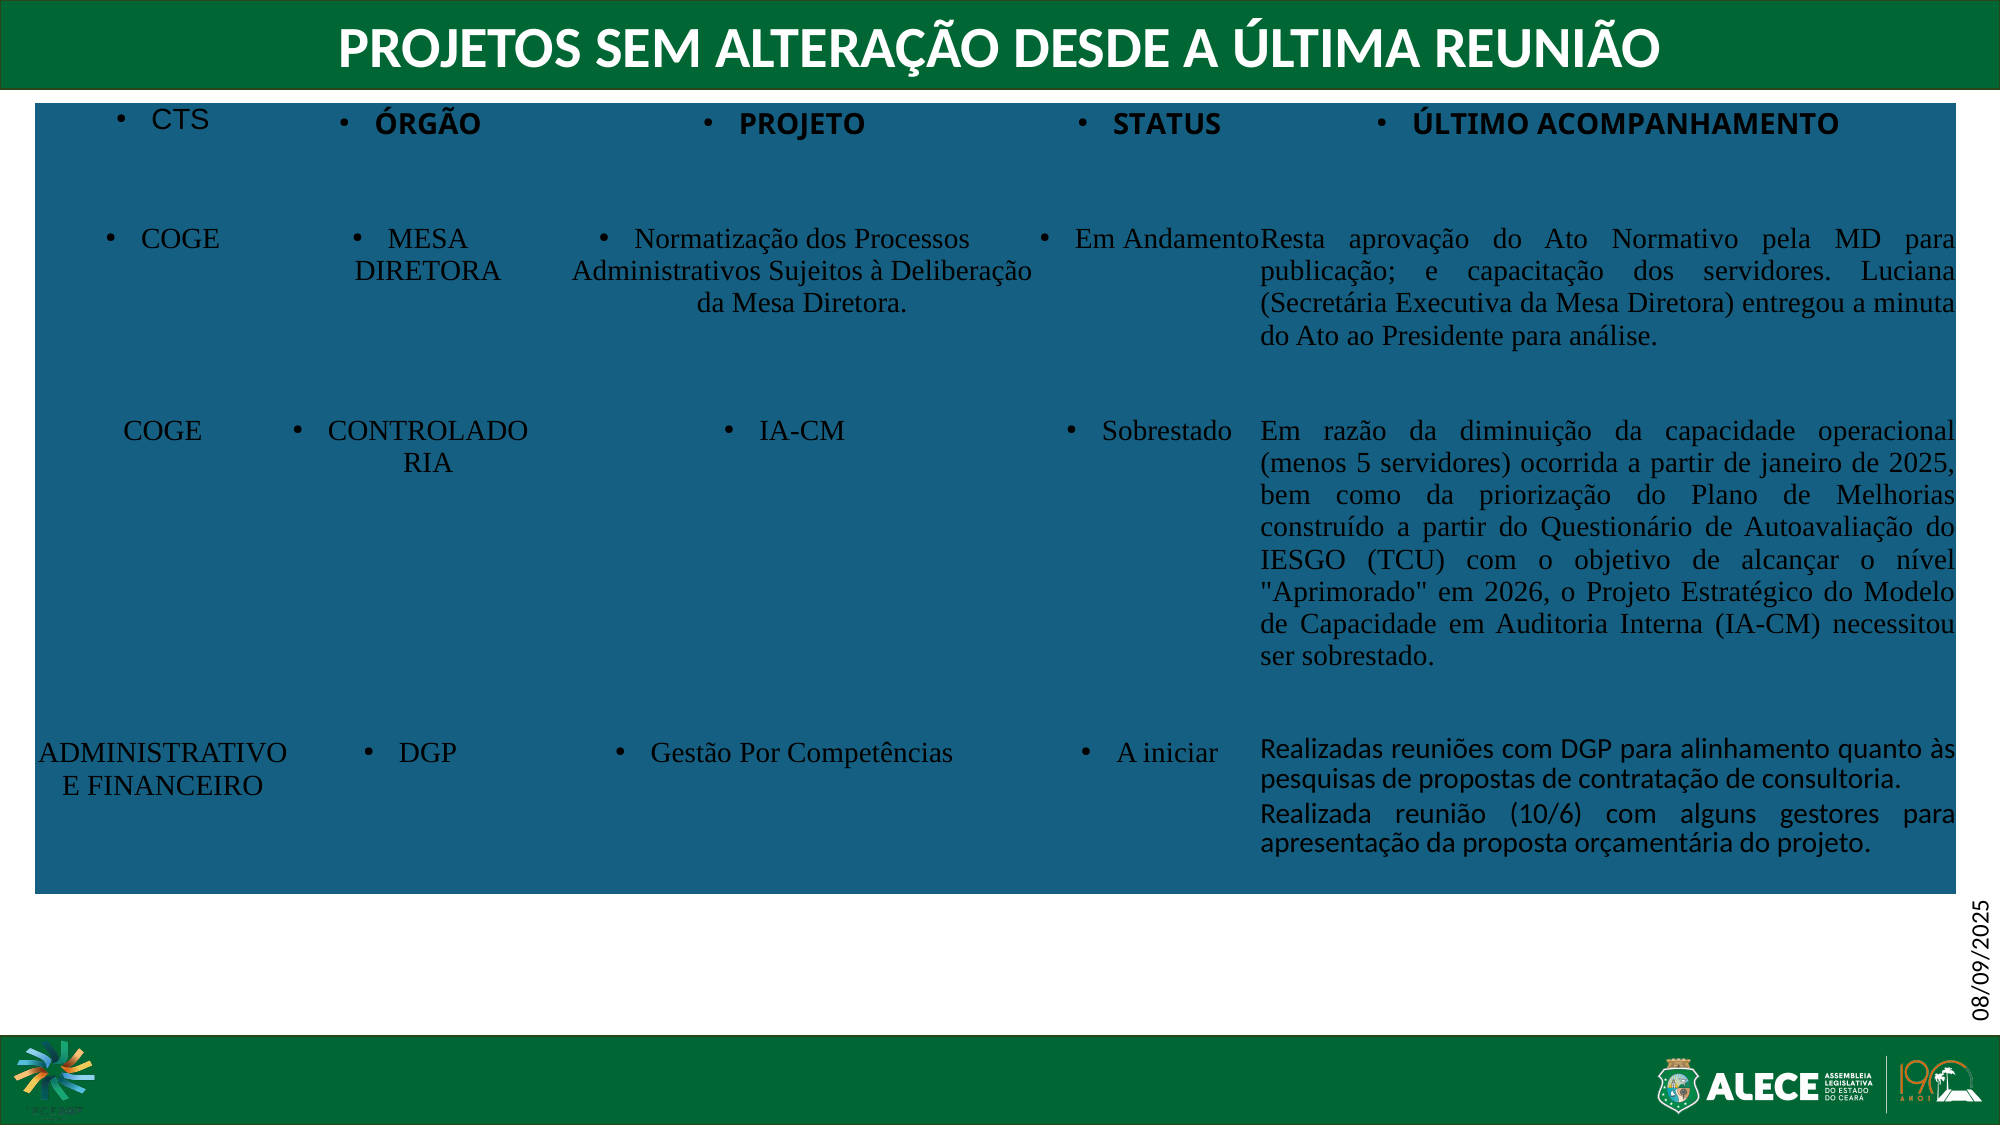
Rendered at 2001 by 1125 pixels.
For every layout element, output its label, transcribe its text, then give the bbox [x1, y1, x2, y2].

table_cell ADMINISTRATIVO E FINANCEIRO [35, 737, 290, 894]
table_cell CONTROLADORIA [290, 414, 530, 737]
table_header CTS [35, 103, 290, 222]
table_cell COGE [35, 222, 290, 414]
text_box [0, 1036, 1625, 1125]
table_header ÓRGÃO [290, 103, 530, 222]
table_cell COGE [35, 414, 290, 737]
table_cell Realizadas reuniões com DGP para alinhamento quanto às pesquisas de propostas de contratação de consultoria.​ Realizada reunião (10/6) com alguns gestores para apresentação da proposta orçamentária do projeto. [1260, 737, 1956, 894]
picture [1625, 982, 2000, 1125]
table_cell DGP [290, 737, 530, 894]
text_box PROJETOS SEM ALTERAÇÃO DESDE A ÚLTIMA REUNIÃO [0, 0, 2000, 89]
table_cell Em Andamento [1039, 222, 1260, 414]
table_cell Em razão da diminuição da capacidade operacional (menos 5 servidores) ocorrida a partir de janeiro de 2025, bem como da priorização do Plano de Melhorias construído a partir do Questionário de Autoavaliação do IESGO (TCU) com o objetivo de alcançar o nível "Aprimorado" em 2026, o Projeto Estratégico do Modelo de Capacidade em Auditoria Interna (IA-CM) necessitou ser sobrestado. [1260, 414, 1956, 737]
text_box 08/09/2025 [1956, 883, 2000, 1037]
table_cell Gestão Por Competências [530, 737, 1039, 894]
table_header ÚLTIMO ACOMPANHAMENTO [1260, 103, 1956, 222]
table_cell A iniciar [1039, 737, 1260, 894]
table_cell Sobrestado [1039, 414, 1260, 737]
table_header PROJETO [530, 103, 1039, 222]
table_header STATUS [1039, 103, 1260, 222]
table_cell MESA DIRETORA [290, 222, 530, 414]
table_cell IA-CM [530, 414, 1039, 737]
table_cell Resta aprovação do Ato Normativo pela MD para publicação; e capacitação dos servidores. Luciana (Secretária Executiva da Mesa Diretora) entregou a minuta do Ato ao Presidente para análise. [1260, 222, 1956, 414]
table_cell Normatização dos Processos Administrativos Sujeitos à Deliberação da Mesa Diretora. [530, 222, 1039, 414]
